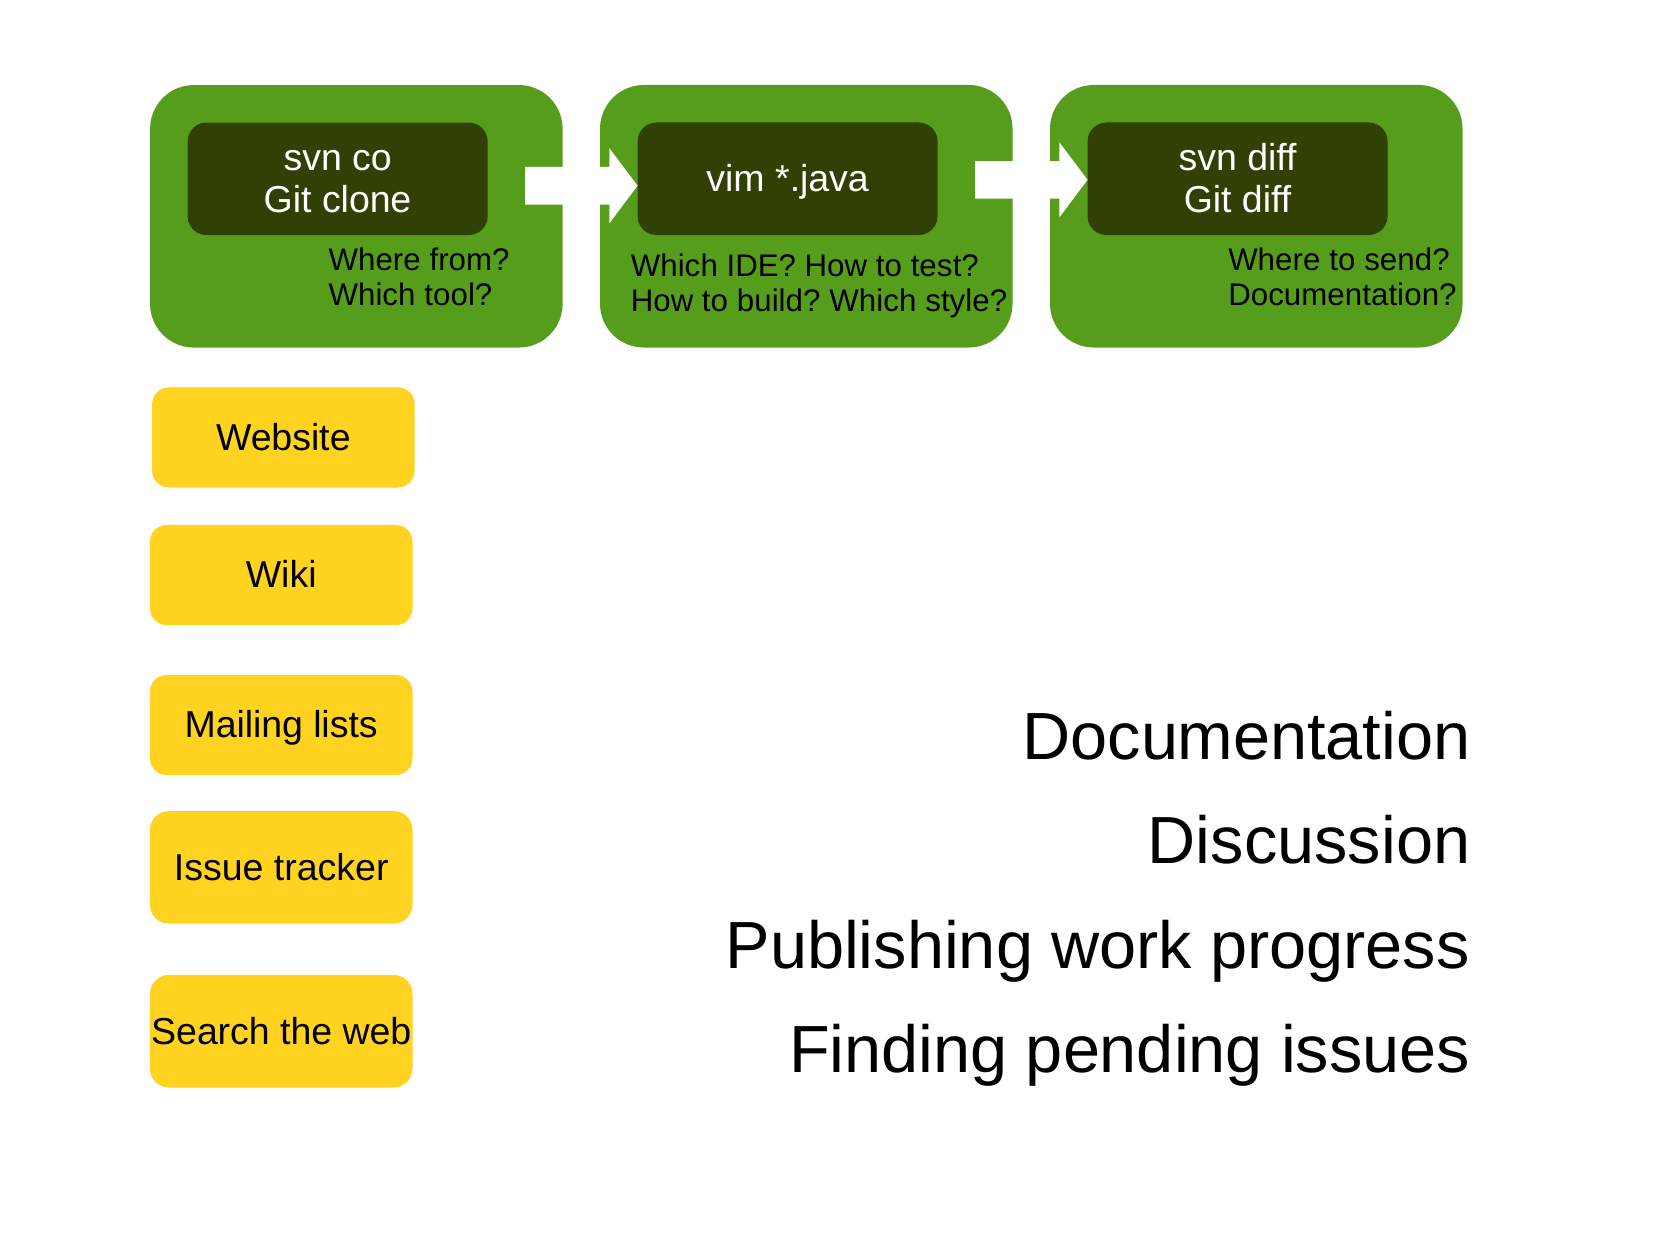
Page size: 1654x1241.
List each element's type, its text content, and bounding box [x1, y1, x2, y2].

text_box Which IDE? How to test? How to build? Which style? [616, 240, 1021, 326]
text_box Mailing lists [149, 674, 413, 776]
text_box Search the web [149, 974, 413, 1088]
text_box svn diff Git diff [1087, 122, 1388, 236]
text_box Wiki [149, 524, 413, 626]
text_box Website [152, 387, 415, 488]
text_box Where from? Which tool? [313, 235, 524, 320]
text_box Where to send? Documentation? [1213, 235, 1471, 320]
text_box svn co Git clone [187, 122, 488, 236]
text_box vim *.java [637, 122, 938, 236]
text_box Issue tracker [149, 811, 413, 924]
text_box [150, 84, 1463, 348]
list Documentation Discussion Publishing work progress Finding pending issues [424, 699, 1471, 1241]
